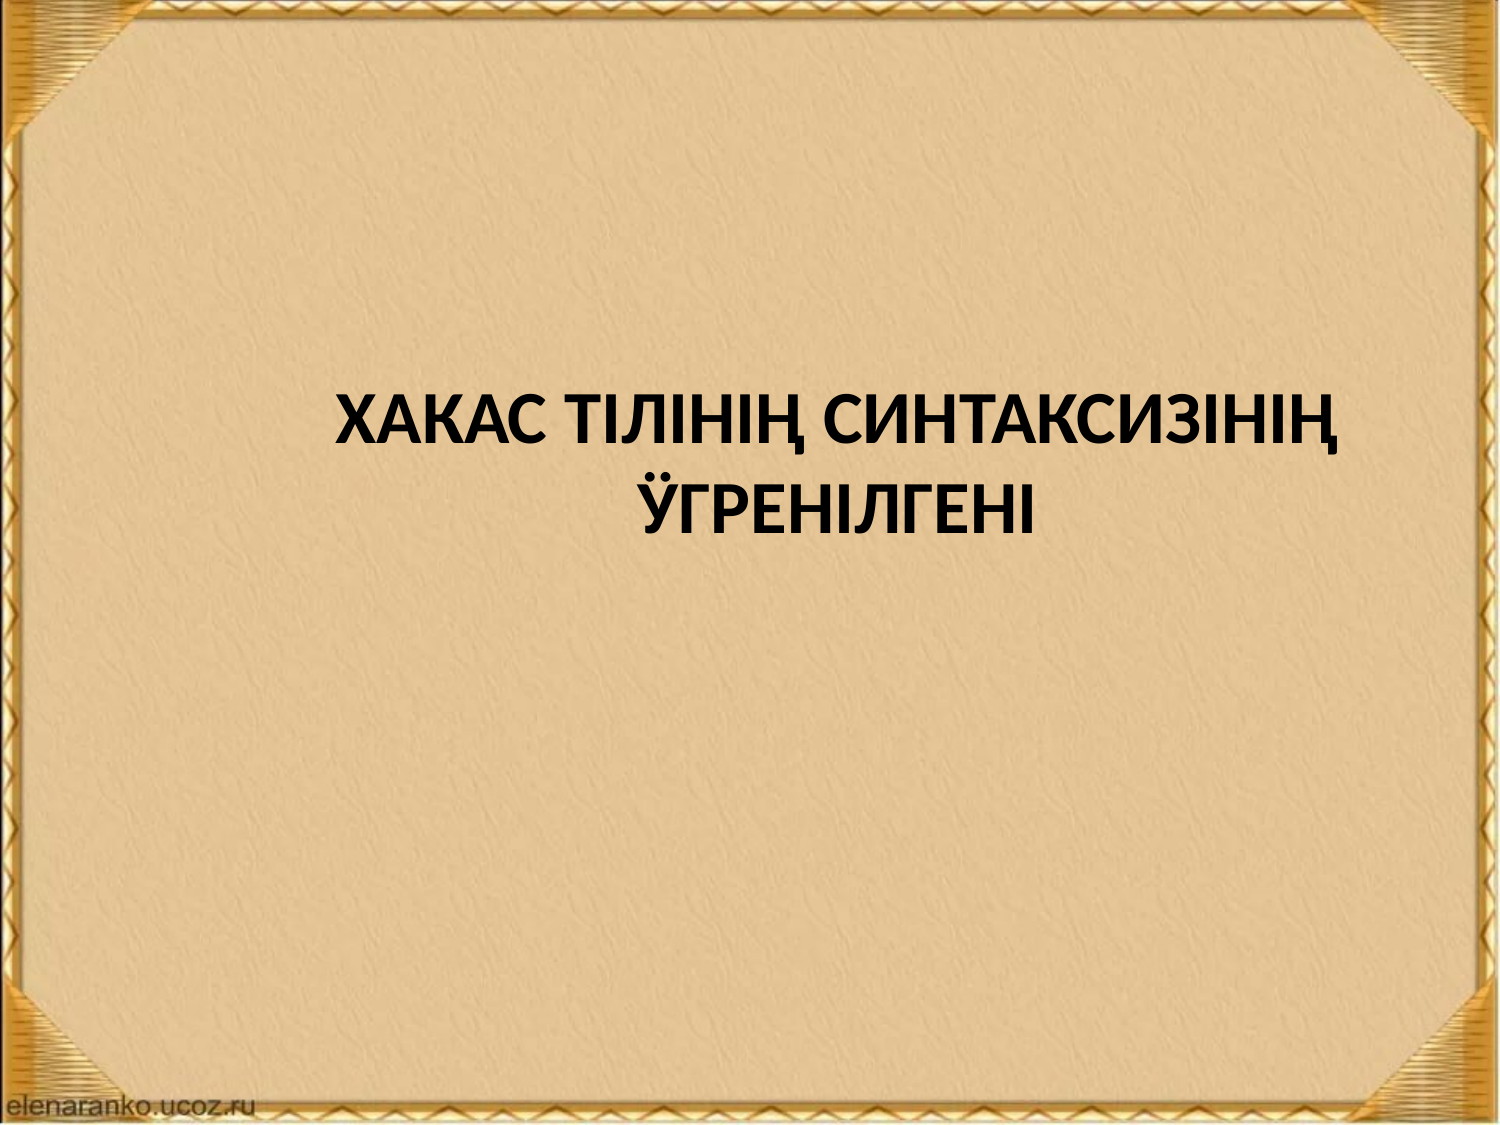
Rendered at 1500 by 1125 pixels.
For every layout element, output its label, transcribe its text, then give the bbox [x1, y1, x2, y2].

picture [0, 0, 1500, 1125]
text_box ХАКАС ТІЛІНІҢ СИНТАКСИЗІНІҢ ӰГРЕНІЛГЕНІ [230, 314, 1446, 556]
